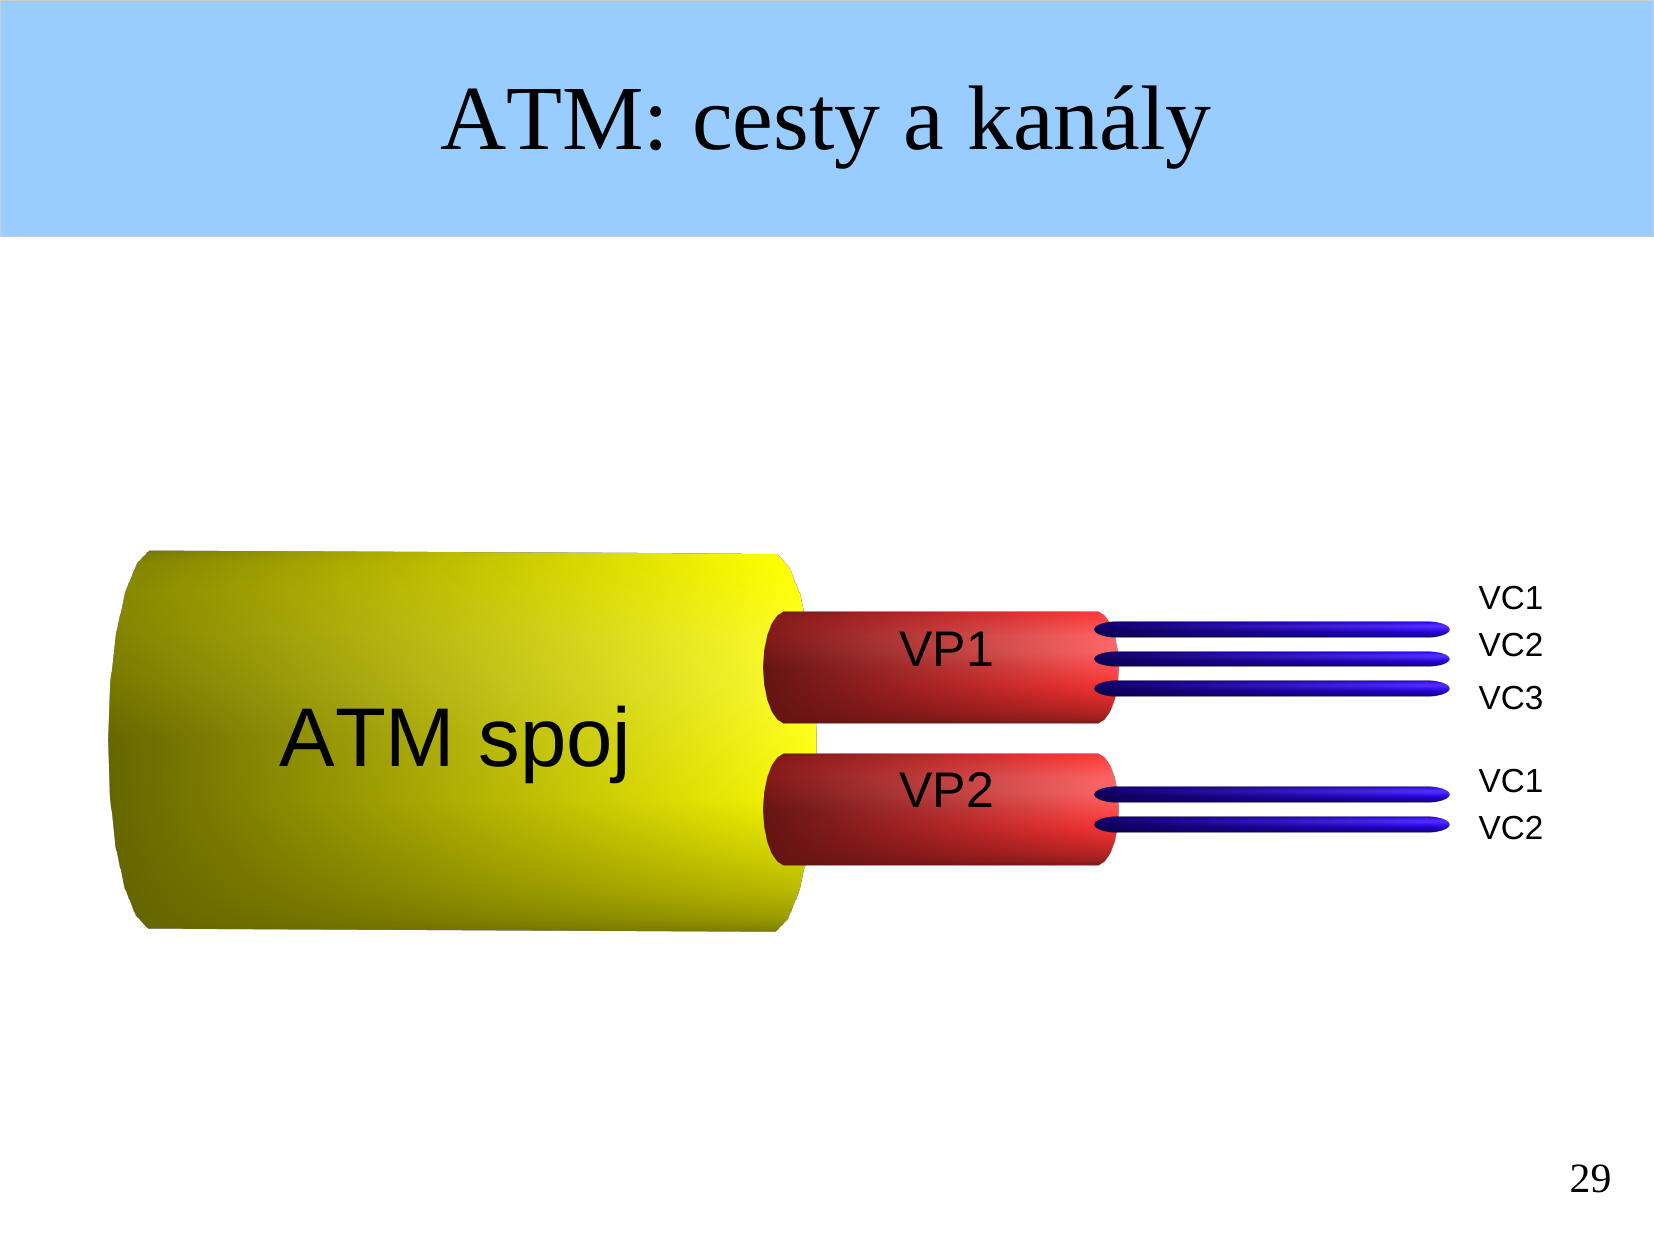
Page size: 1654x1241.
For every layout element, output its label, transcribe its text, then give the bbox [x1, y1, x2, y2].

text_box VC2 [1478, 809, 1544, 867]
text_box VC3 [1478, 679, 1544, 737]
text_box VP2 [899, 762, 995, 848]
text_box VC1 [1478, 579, 1544, 626]
title ATM: cesty a kanály [0, 0, 1654, 237]
text_box VP1 [899, 620, 995, 706]
text_box VC1 [1478, 762, 1544, 809]
text_box VC2 [1478, 626, 1544, 679]
text_box ATM spoj [279, 691, 632, 833]
